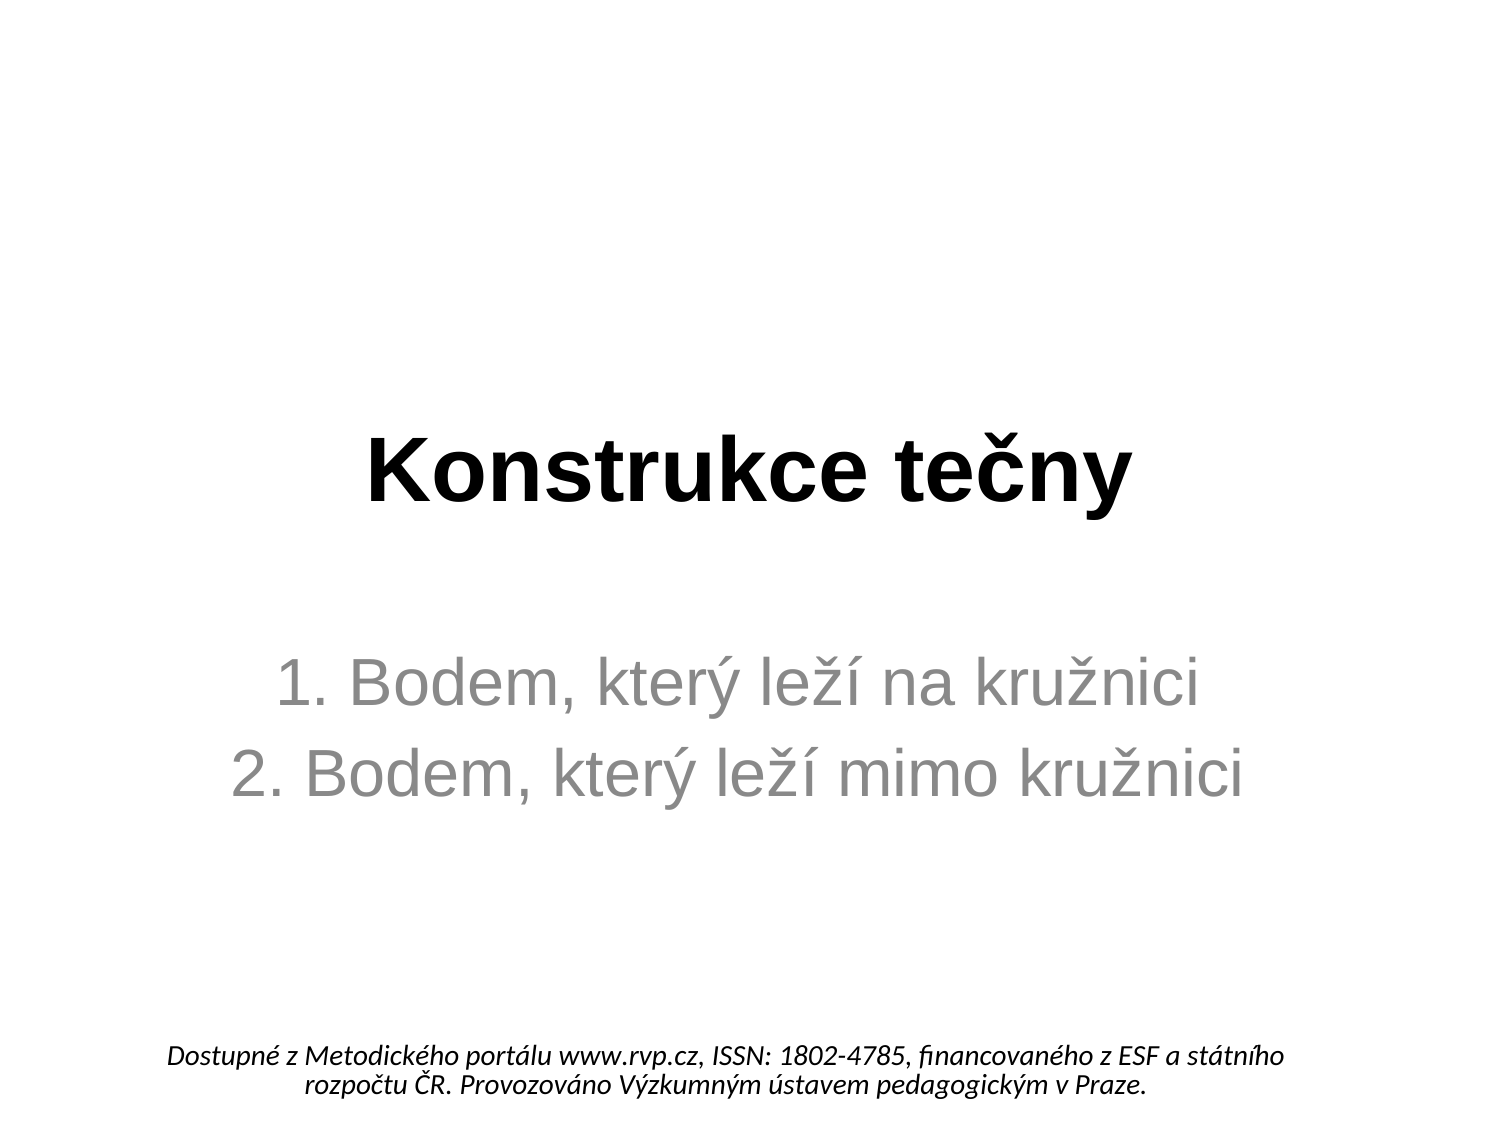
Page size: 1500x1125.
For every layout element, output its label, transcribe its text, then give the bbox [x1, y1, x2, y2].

text_box Dostupné z Metodického portálu www.rvp.cz, ISSN: 1802-4785, financovaného z ESF a státního rozpočtu ČR. Provozováno Výzkumným ústavem pedagogickým v Praze. [105, 1042, 1348, 1103]
title Konstrukce tečny [112, 349, 1388, 591]
text_box 1. Bodem, který leží na kružnici 2. Bodem, který leží mimo kružnici [147, 637, 1329, 926]
